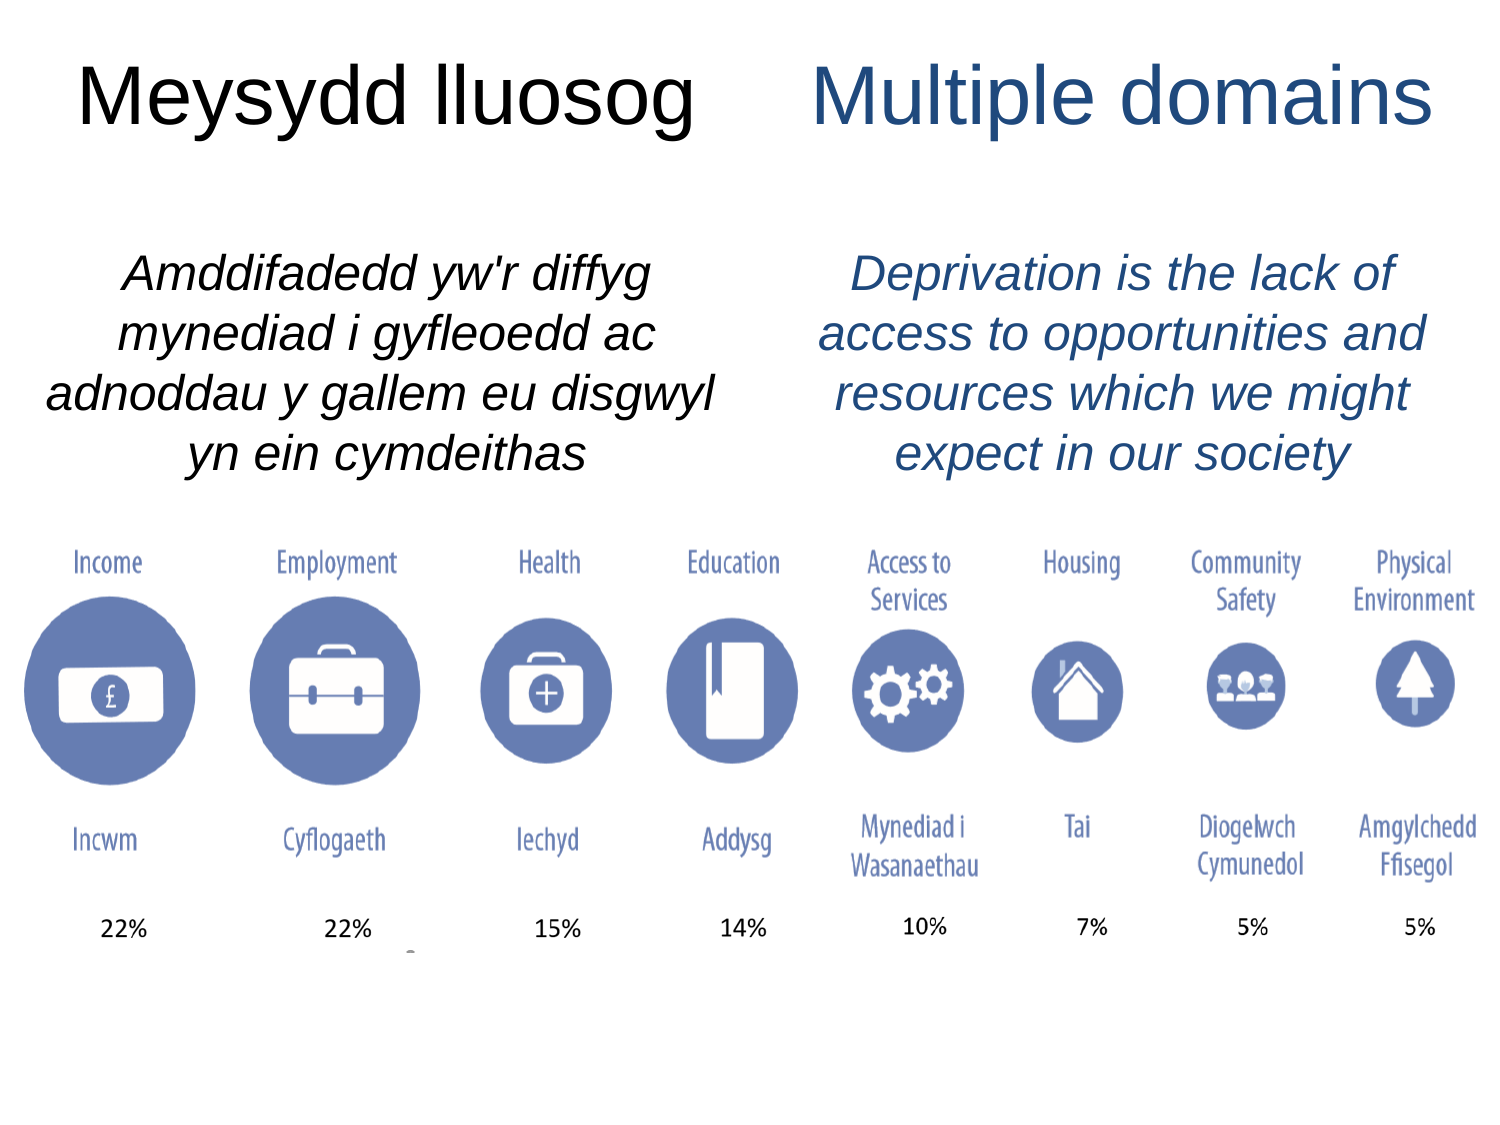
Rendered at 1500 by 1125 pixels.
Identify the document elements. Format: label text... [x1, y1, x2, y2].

text_box Meysydd lluosog Amddifadedd yw'r diffyg mynediad i gyfleoedd ac adnoddau y gallem eu disgwyl yn ein cymdeithas [0, 33, 776, 554]
picture [73, 905, 790, 953]
picture [12, 532, 1488, 789]
picture [835, 802, 1488, 892]
picture [891, 909, 1447, 950]
picture [0, 812, 823, 874]
text_box Multiple domains Deprivation is the lack of access to opportunities and resources which we might expect in our society [776, 33, 1469, 453]
